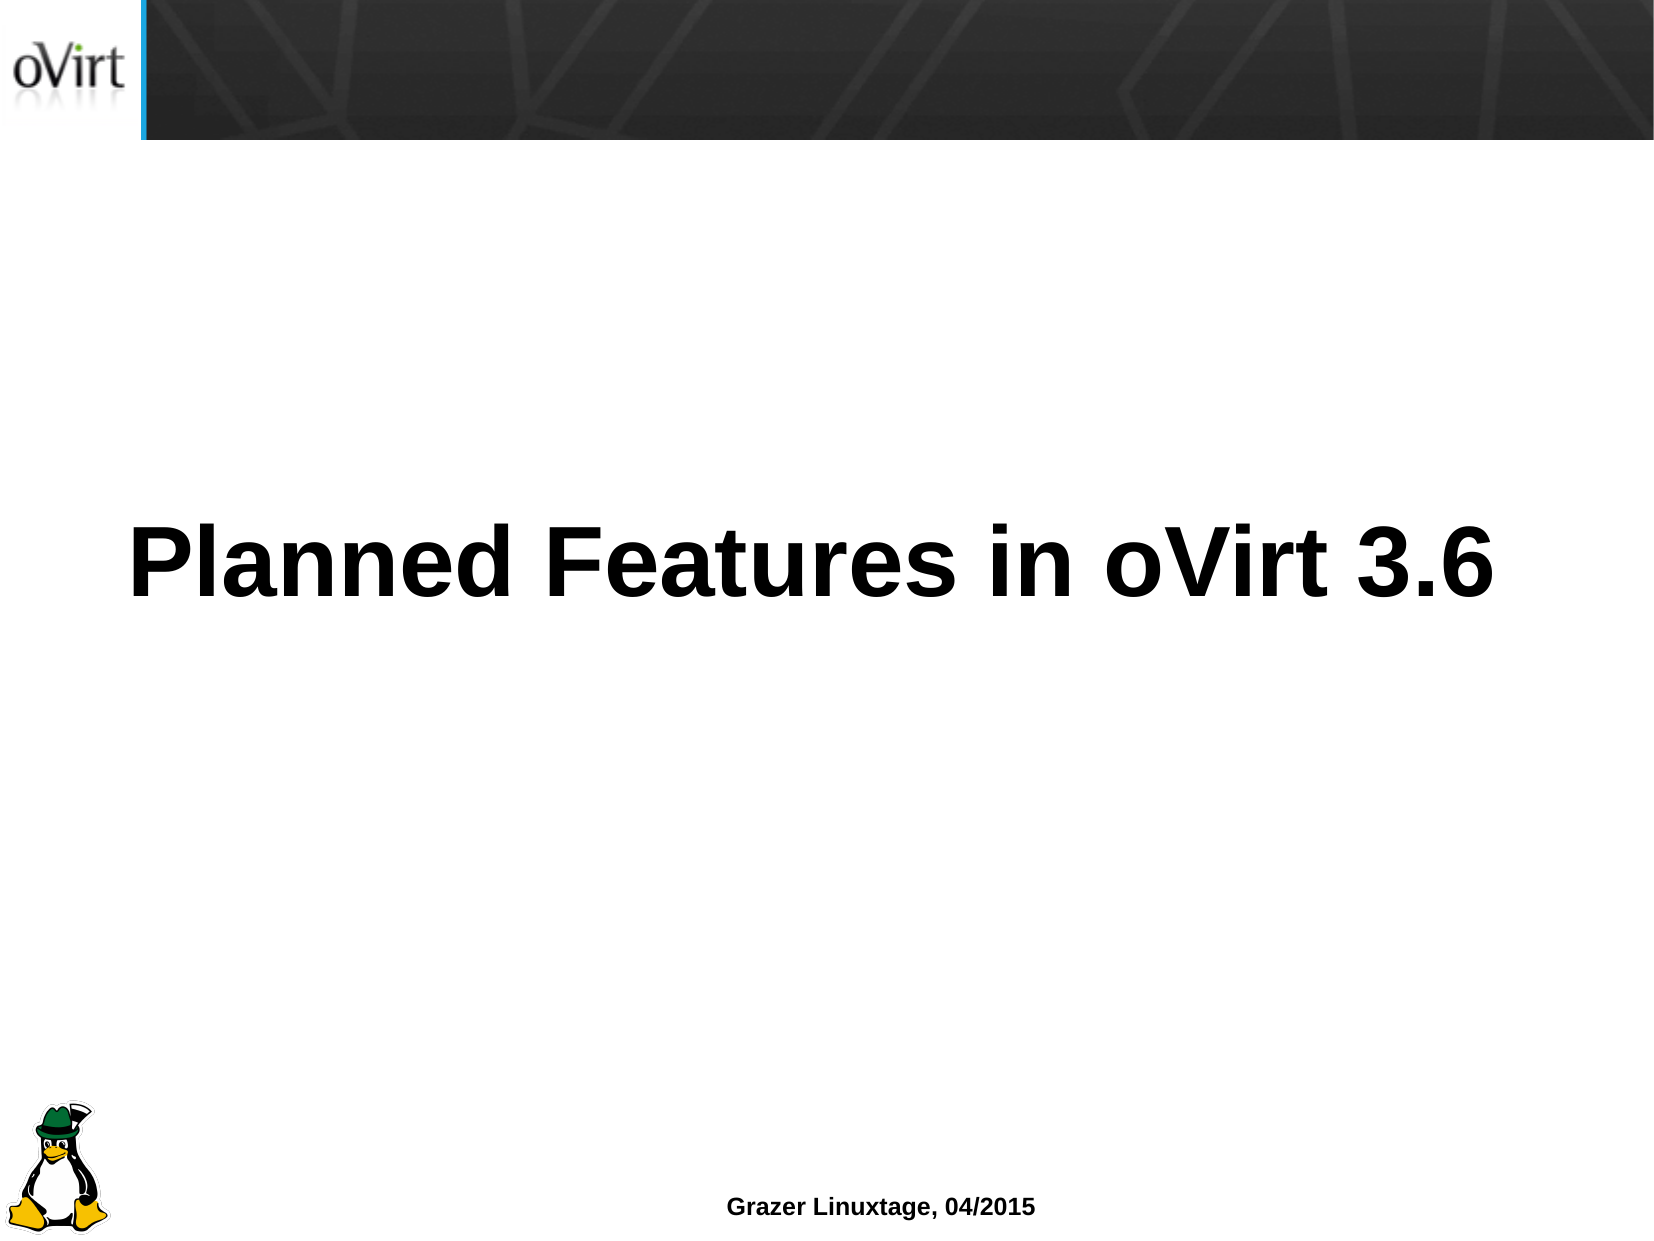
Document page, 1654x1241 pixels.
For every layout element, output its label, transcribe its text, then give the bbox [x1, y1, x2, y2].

picture [5, 1100, 111, 1235]
text_box Planned Features in oVirt 3.6 [112, 498, 1549, 737]
picture [0, 0, 1654, 140]
